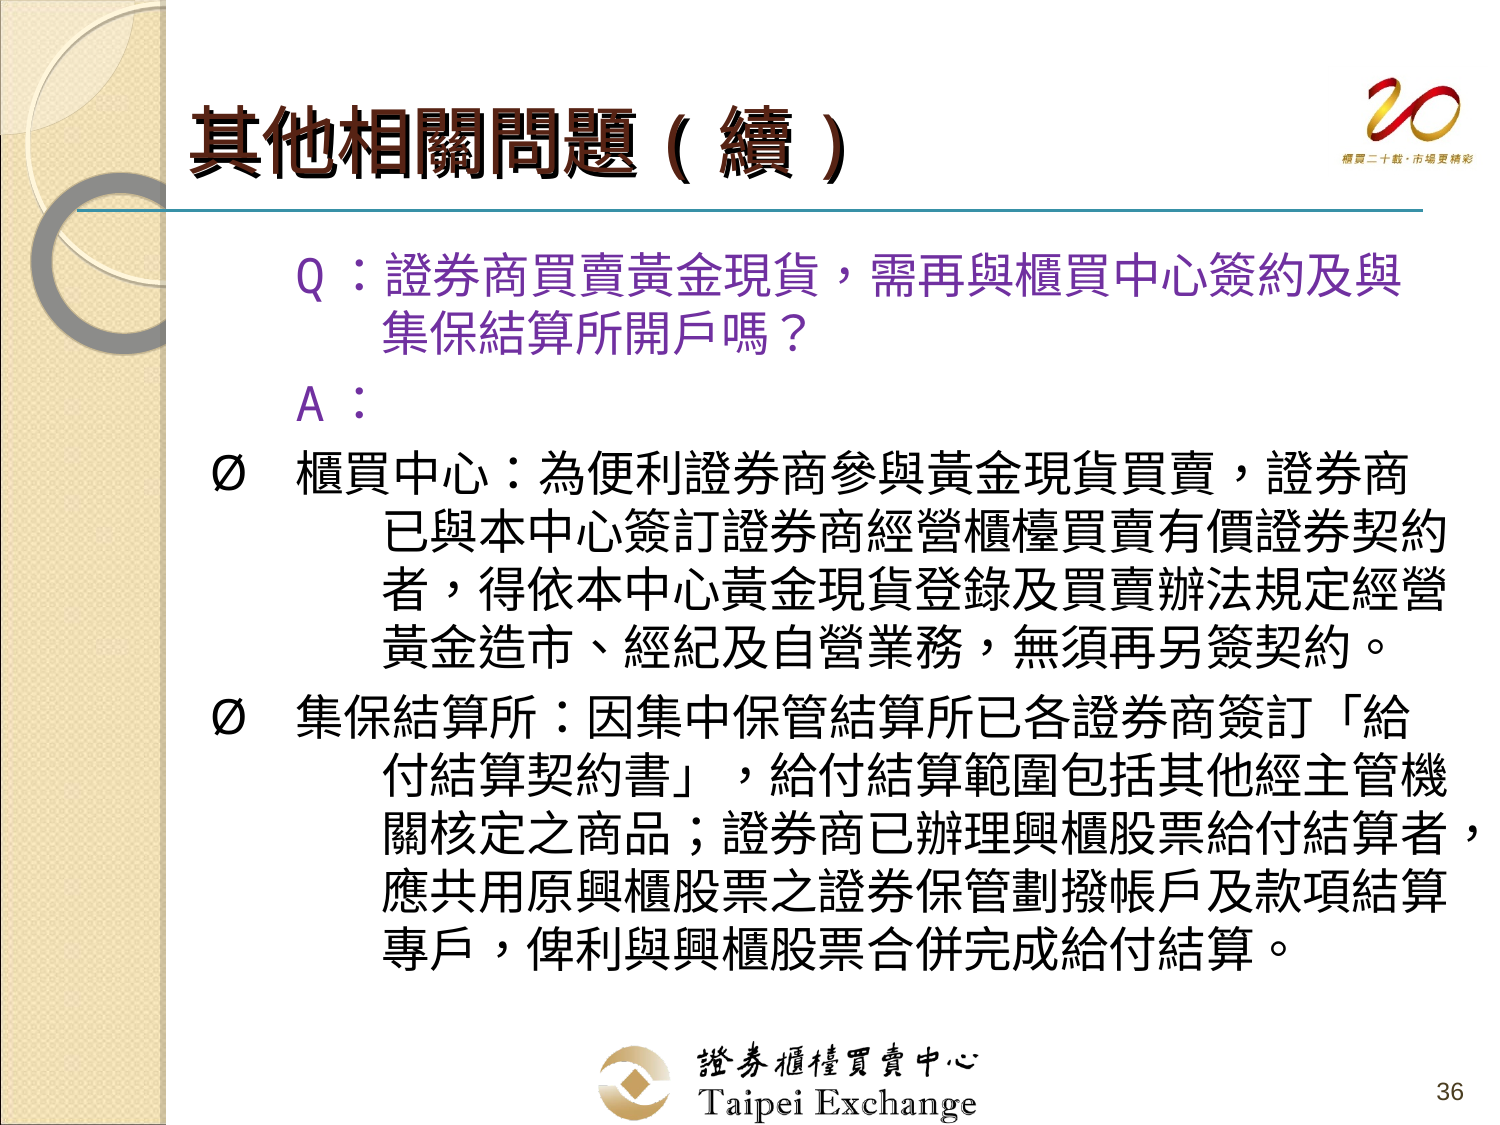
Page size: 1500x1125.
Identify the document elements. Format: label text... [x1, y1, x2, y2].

list Q：證券商買賣黃金現貨，需再與櫃買中心簽約及與集保結算所開戶嗎？ A： 櫃買中心：為便利證券商參與黃金現貨買賣，證券商已與本中心簽訂證券商經營櫃檯買賣有價證券契約者，得依本中心黃金現貨登錄及買賣辦法規定經營黃金造市、經紀及自營業務，無須再另簽契約。 集保結算所：因集中保管結算所已各證券商簽訂「給付結算契約書」，給付結算範圍包括其他經主管機關核定之商品；證券商已辦理興櫃股票給付結算者，應共用原興櫃股票之證券保管劃撥帳戶及款項結算專戶，俾利與興櫃股票合併完成給付結算。 [194, 237, 1466, 1026]
text_box [1413, 1034, 1489, 1113]
title 其他相關問題(續) [171, 45, 1466, 233]
